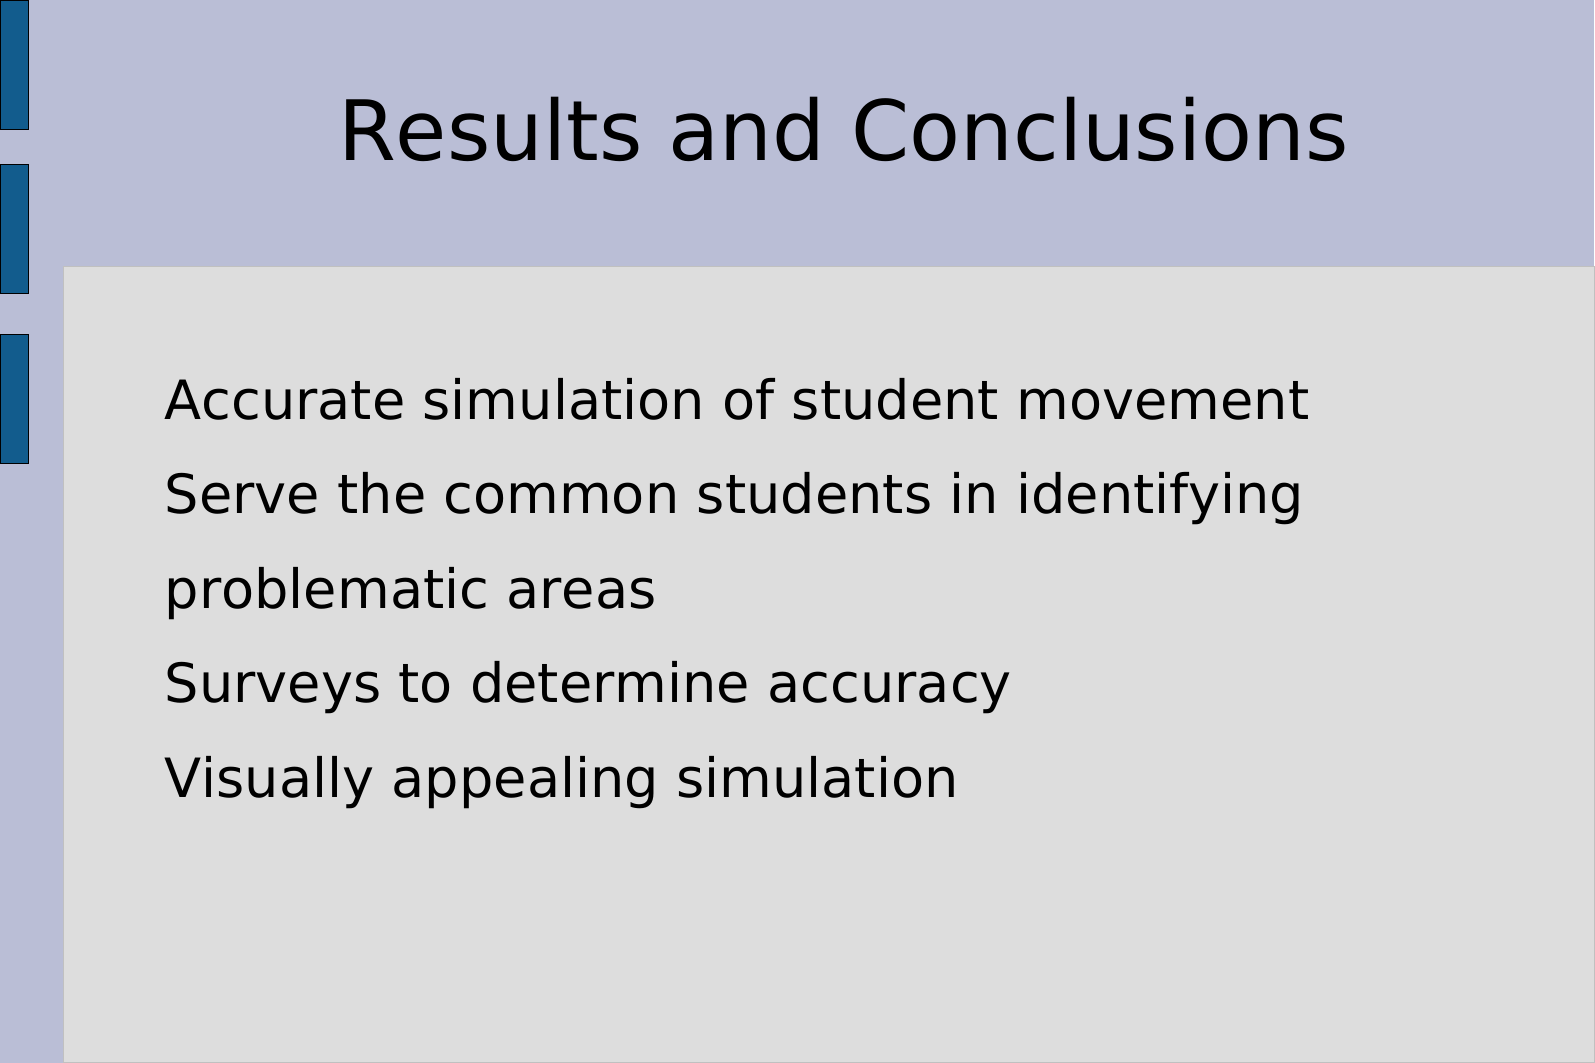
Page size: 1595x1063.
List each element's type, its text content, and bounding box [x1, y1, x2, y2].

text_box Results and Conclusions [300, 75, 1388, 188]
text_box Accurate simulation of student movement Serve the common students in identifying problematic areas Surveys to determine accuracy Visually appealing simulation [150, 330, 1426, 787]
